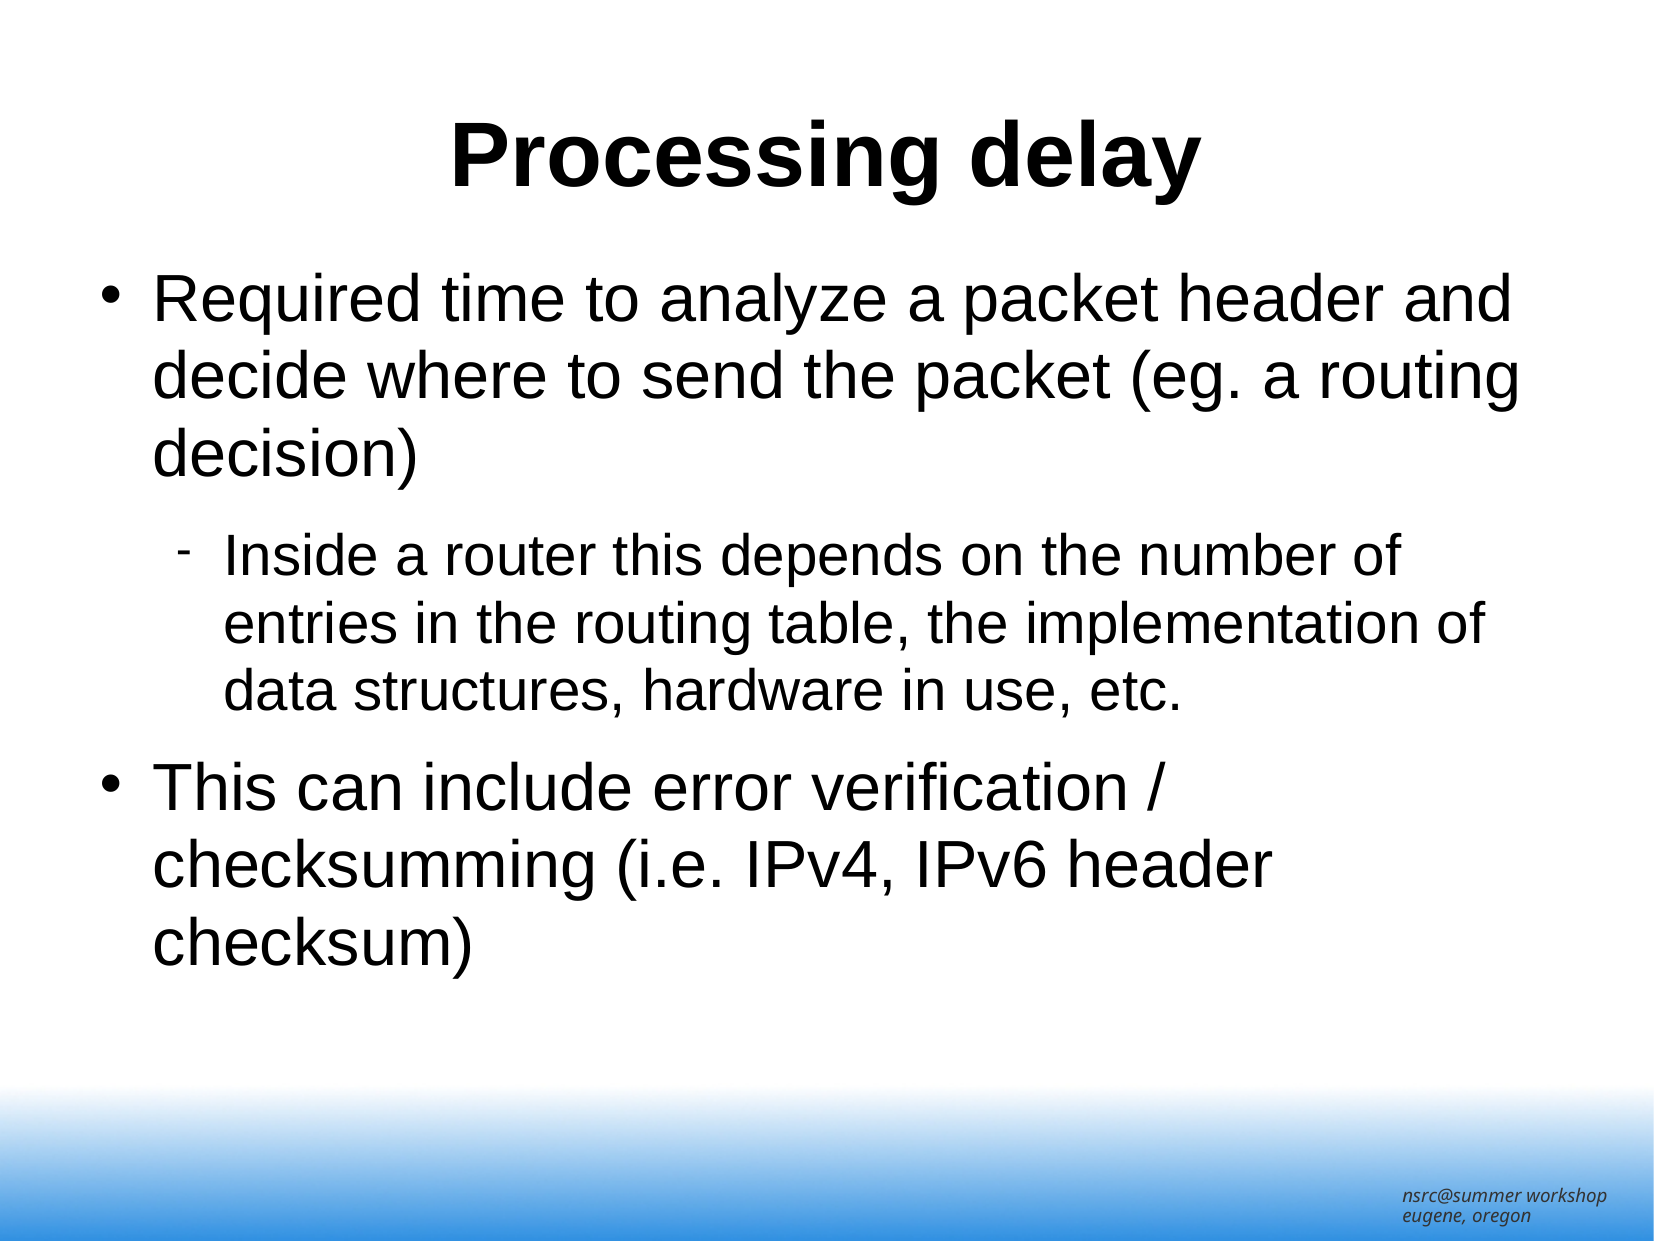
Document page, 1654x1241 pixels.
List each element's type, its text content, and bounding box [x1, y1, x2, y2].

picture [0, 1083, 1654, 1241]
list Required time to analyze a packet header and decide where to send the packet (eg. a routing decision) Inside a router this depends on the number of entries in the routing table, the implementation of data structures, hardware in use, etc. This can include error verification / checksumming (i.e. IPv4, IPv6 header checksum) [82, 257, 1571, 1033]
title Processing delay [82, 49, 1571, 257]
